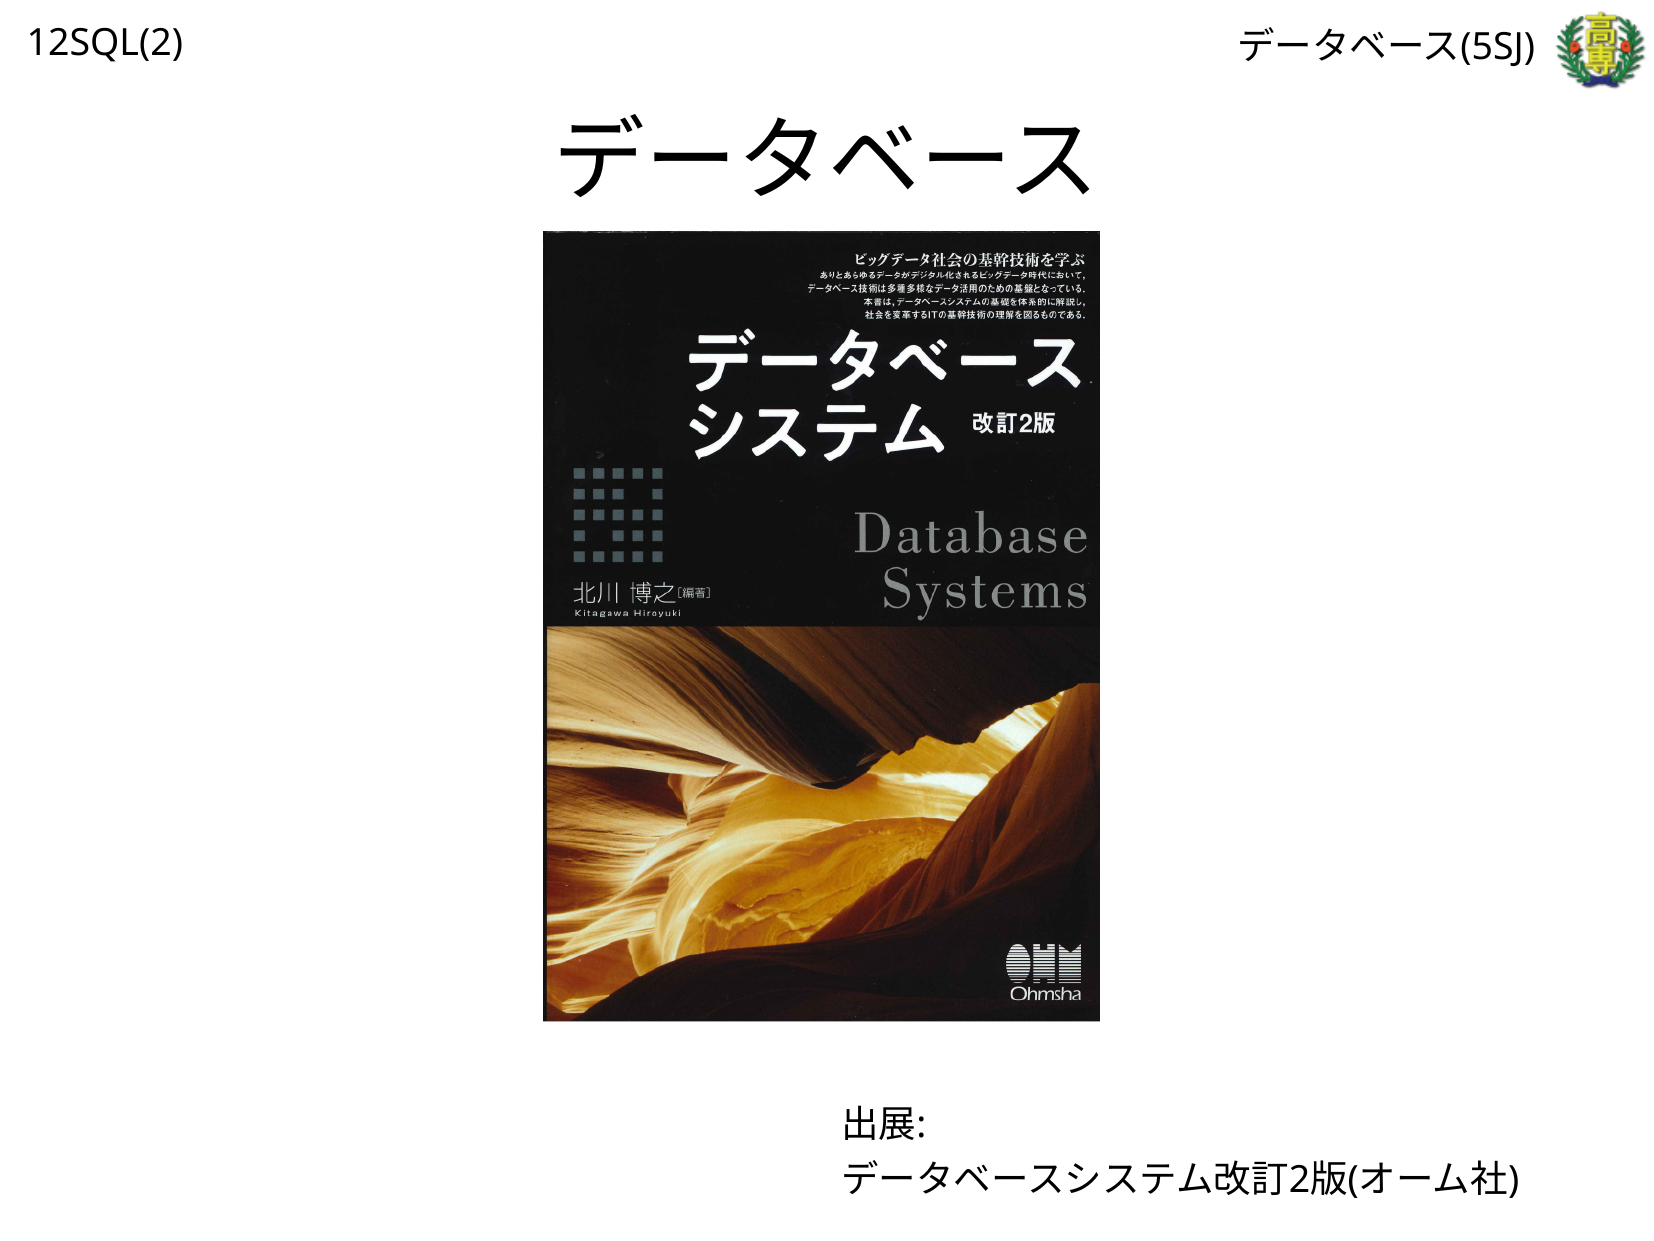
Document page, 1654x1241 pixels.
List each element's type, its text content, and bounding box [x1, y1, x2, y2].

text_box 出展: データベースシステム改訂2版(オーム社) [826, 1086, 1560, 1177]
title データベース [82, 49, 1571, 257]
picture [543, 231, 1100, 1022]
picture [1553, 2, 1650, 99]
